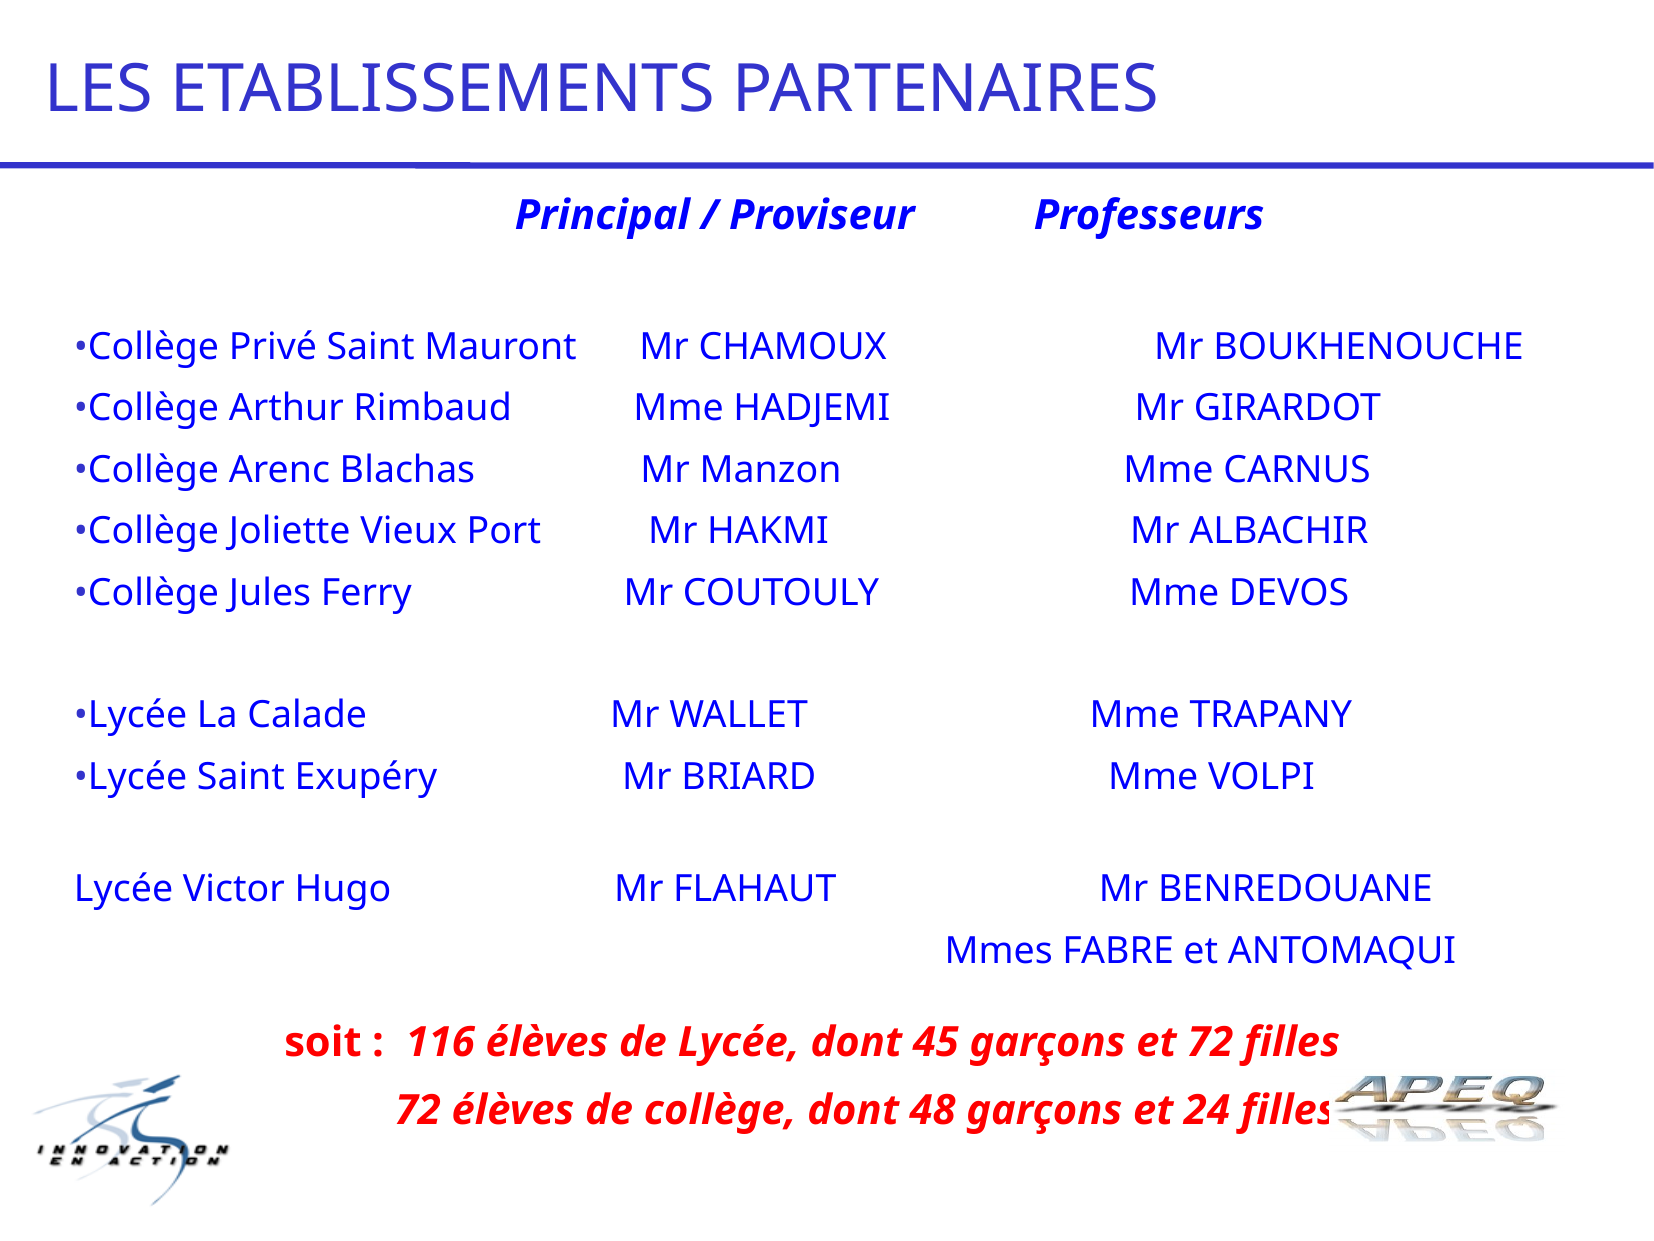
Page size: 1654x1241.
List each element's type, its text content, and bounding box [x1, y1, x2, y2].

text_box Principal / Proviseur Professeurs Collège Privé Saint Mauront Mr CHAMOUX Mr BOUKHENOUCHE Collège Arthur Rimbaud Mme HADJEMI Mr GIRARDOT Collège Arenc Blachas Mr Manzon Mme CARNUS Collège Joliette Vieux Port Mr HAKMI Mr ALBACHIR Collège Jules Ferry Mr COUTOULY Mme DEVOS Lycée La Calade Mr WALLET Mme TRAPANY Lycée Saint Exupéry Mr BRIARD Mme VOLPI Lycée Victor Hugo Mr FLAHAUT Mr BENREDOUANE Mmes FABRE et ANTOMAQUI soit : 116 élèves de Lycée, dont 45 garçons et 72 filles 72 élèves de collège, dont 48 garçons et 24 filles [59, 177, 1589, 1093]
picture [0, 1033, 319, 1241]
picture [1329, 1063, 1597, 1172]
text_box LES ETABLISSEMENTS PARTENAIRES [29, 23, 1654, 148]
